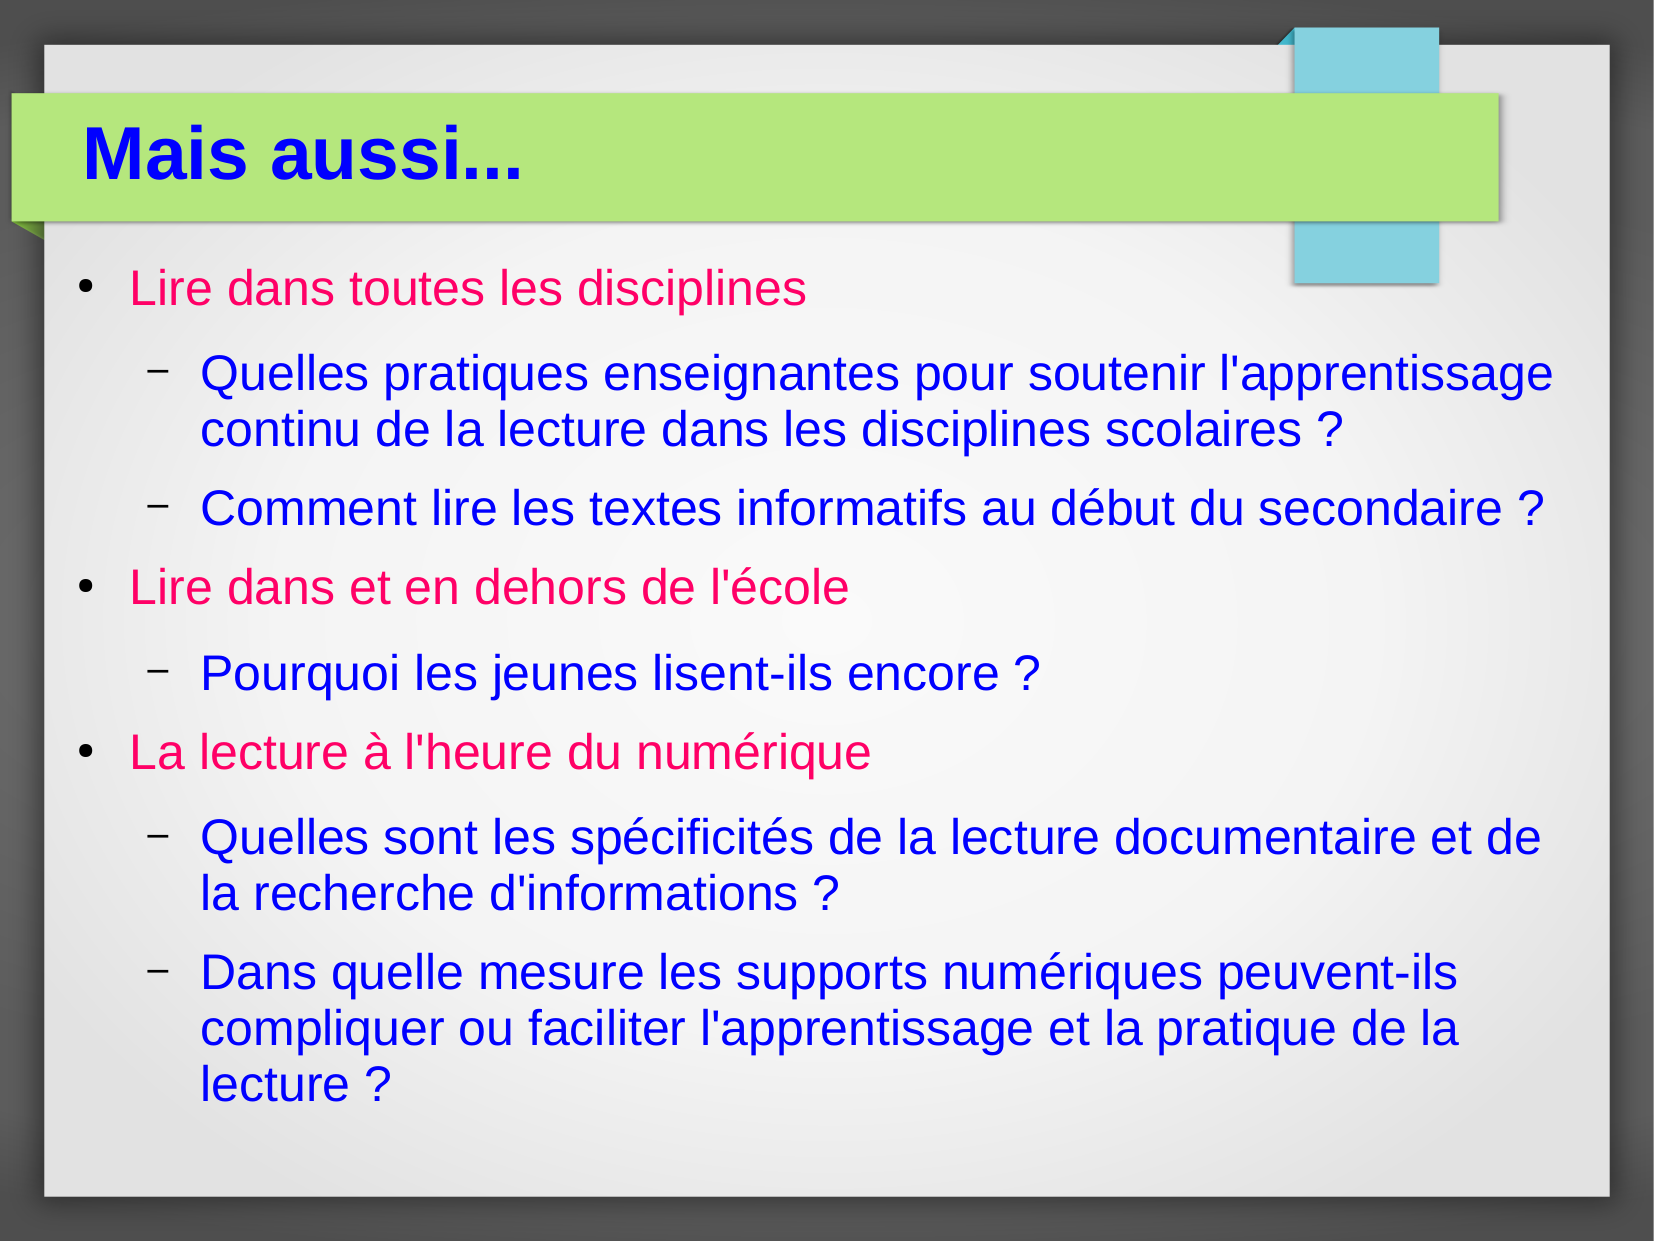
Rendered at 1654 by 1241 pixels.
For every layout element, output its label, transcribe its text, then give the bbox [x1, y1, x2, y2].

title Mais aussi... [82, 94, 1264, 213]
list Lire dans toutes les disciplines Quelles pratiques enseignantes pour soutenir l'apprentissage continu de la lecture dans les disciplines scolaires ? Comment lire les textes informatifs au début du secondaire ? Lire dans et en dehors de l'école Pourquoi les jeunes lisent-ils encore ? La lecture à l'heure du numérique Quelles sont les spécificités de la lecture documentaire et de la recherche d'informations ? Dans quelle mesure les supports numériques peuvent-ils compliquer ou faciliter l'apprentissage et la pratique de la lecture ? [59, 259, 1583, 1134]
picture [0, 0, 1654, 1241]
